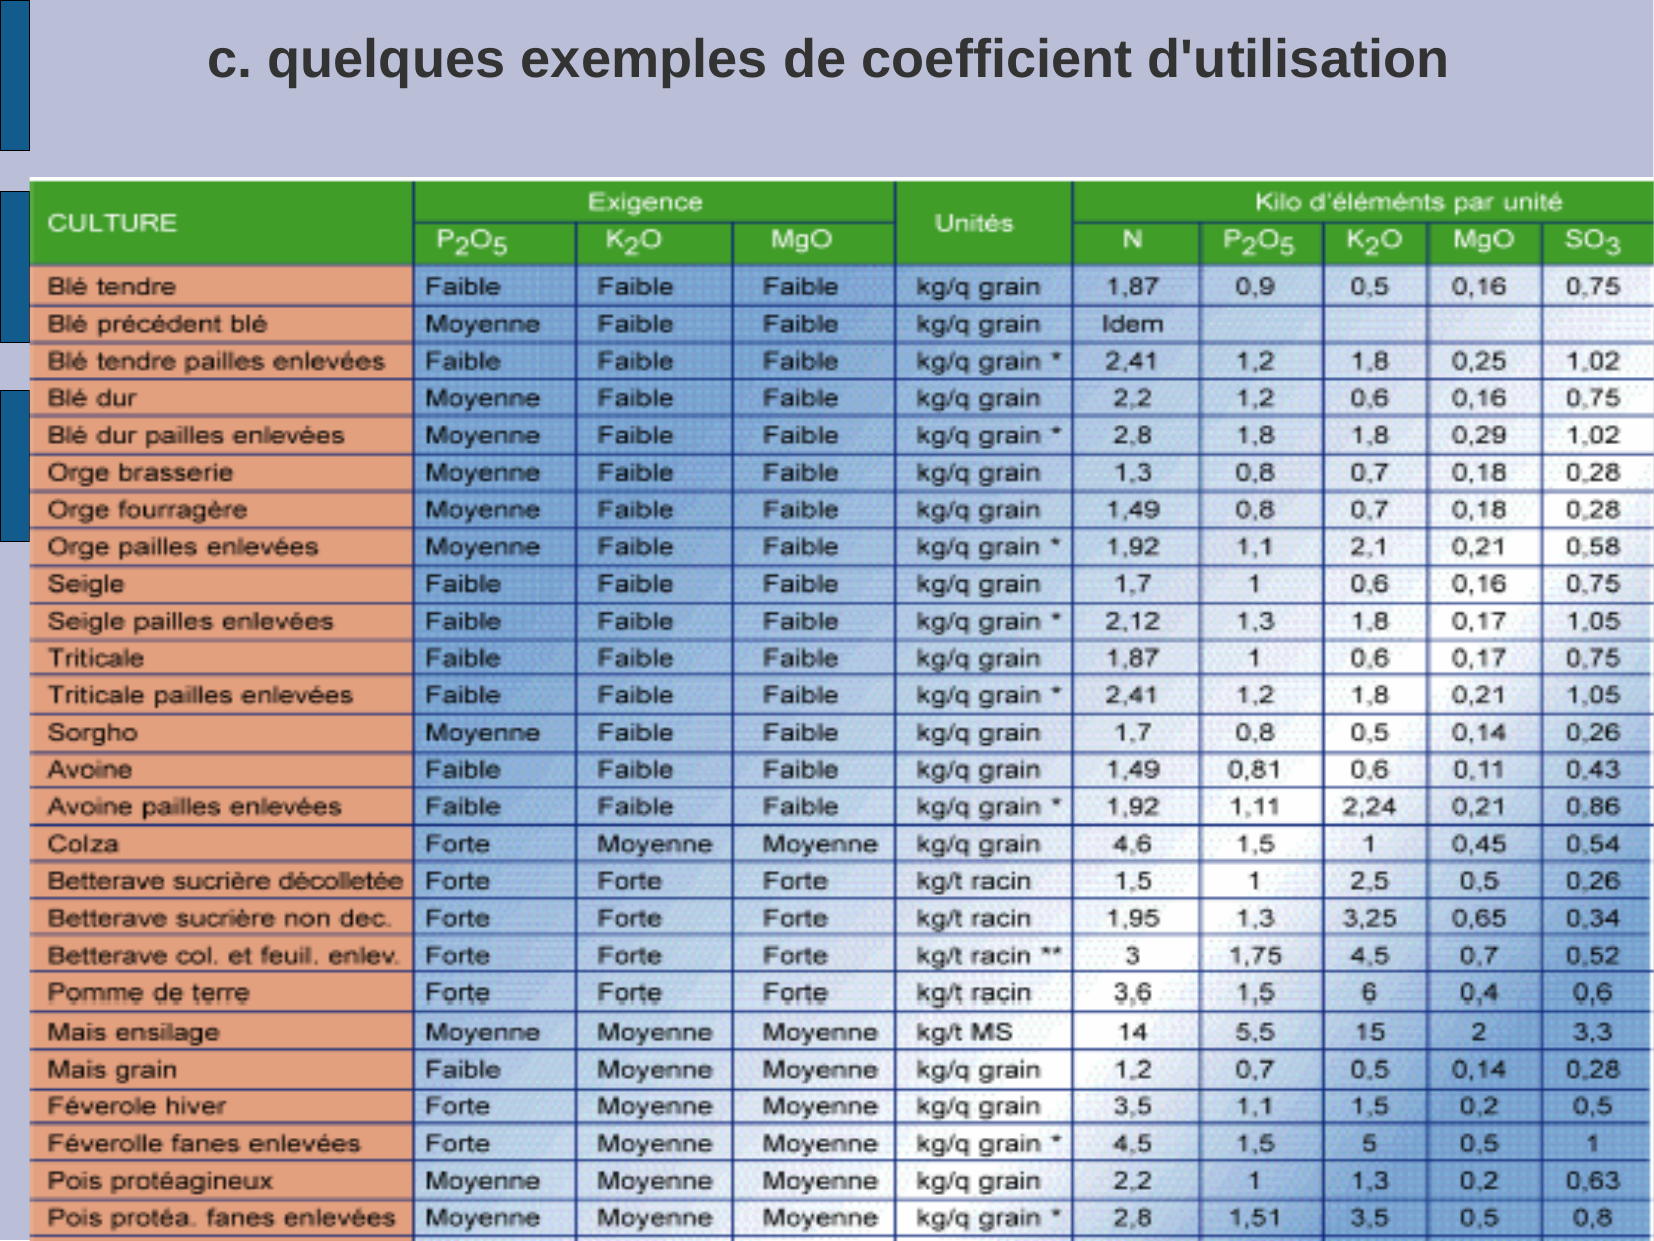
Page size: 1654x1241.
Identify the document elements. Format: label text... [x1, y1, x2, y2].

picture [29, 177, 1654, 1241]
title c. quelques exemples de coefficient d'utilisation [123, 0, 1536, 119]
